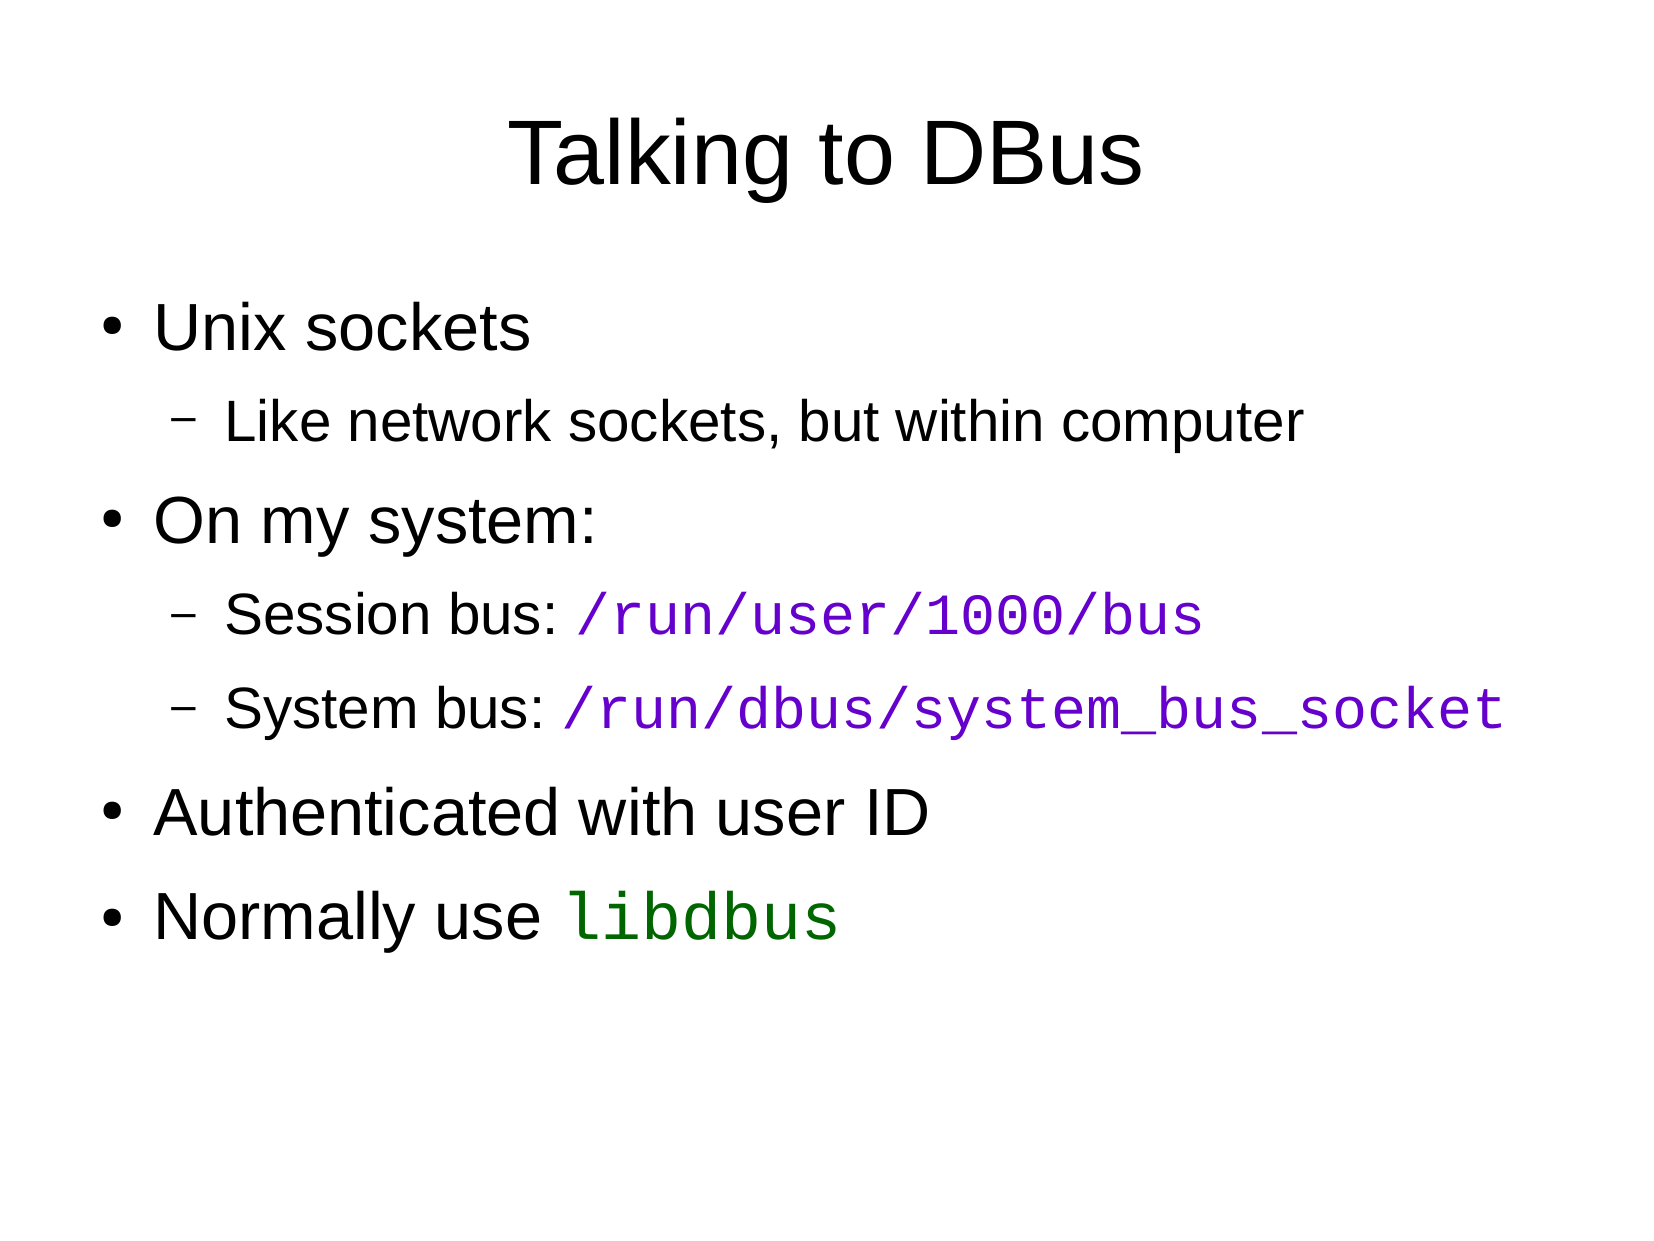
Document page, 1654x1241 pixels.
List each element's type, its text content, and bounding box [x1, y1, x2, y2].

list Unix sockets Like network sockets, but within computer On my system: Session bus: /run/user/1000/bus System bus: /run/dbus/system_bus_socket Authenticated with user ID Normally use libdbus [82, 290, 1571, 1010]
title Talking to DBus [82, 49, 1571, 257]
